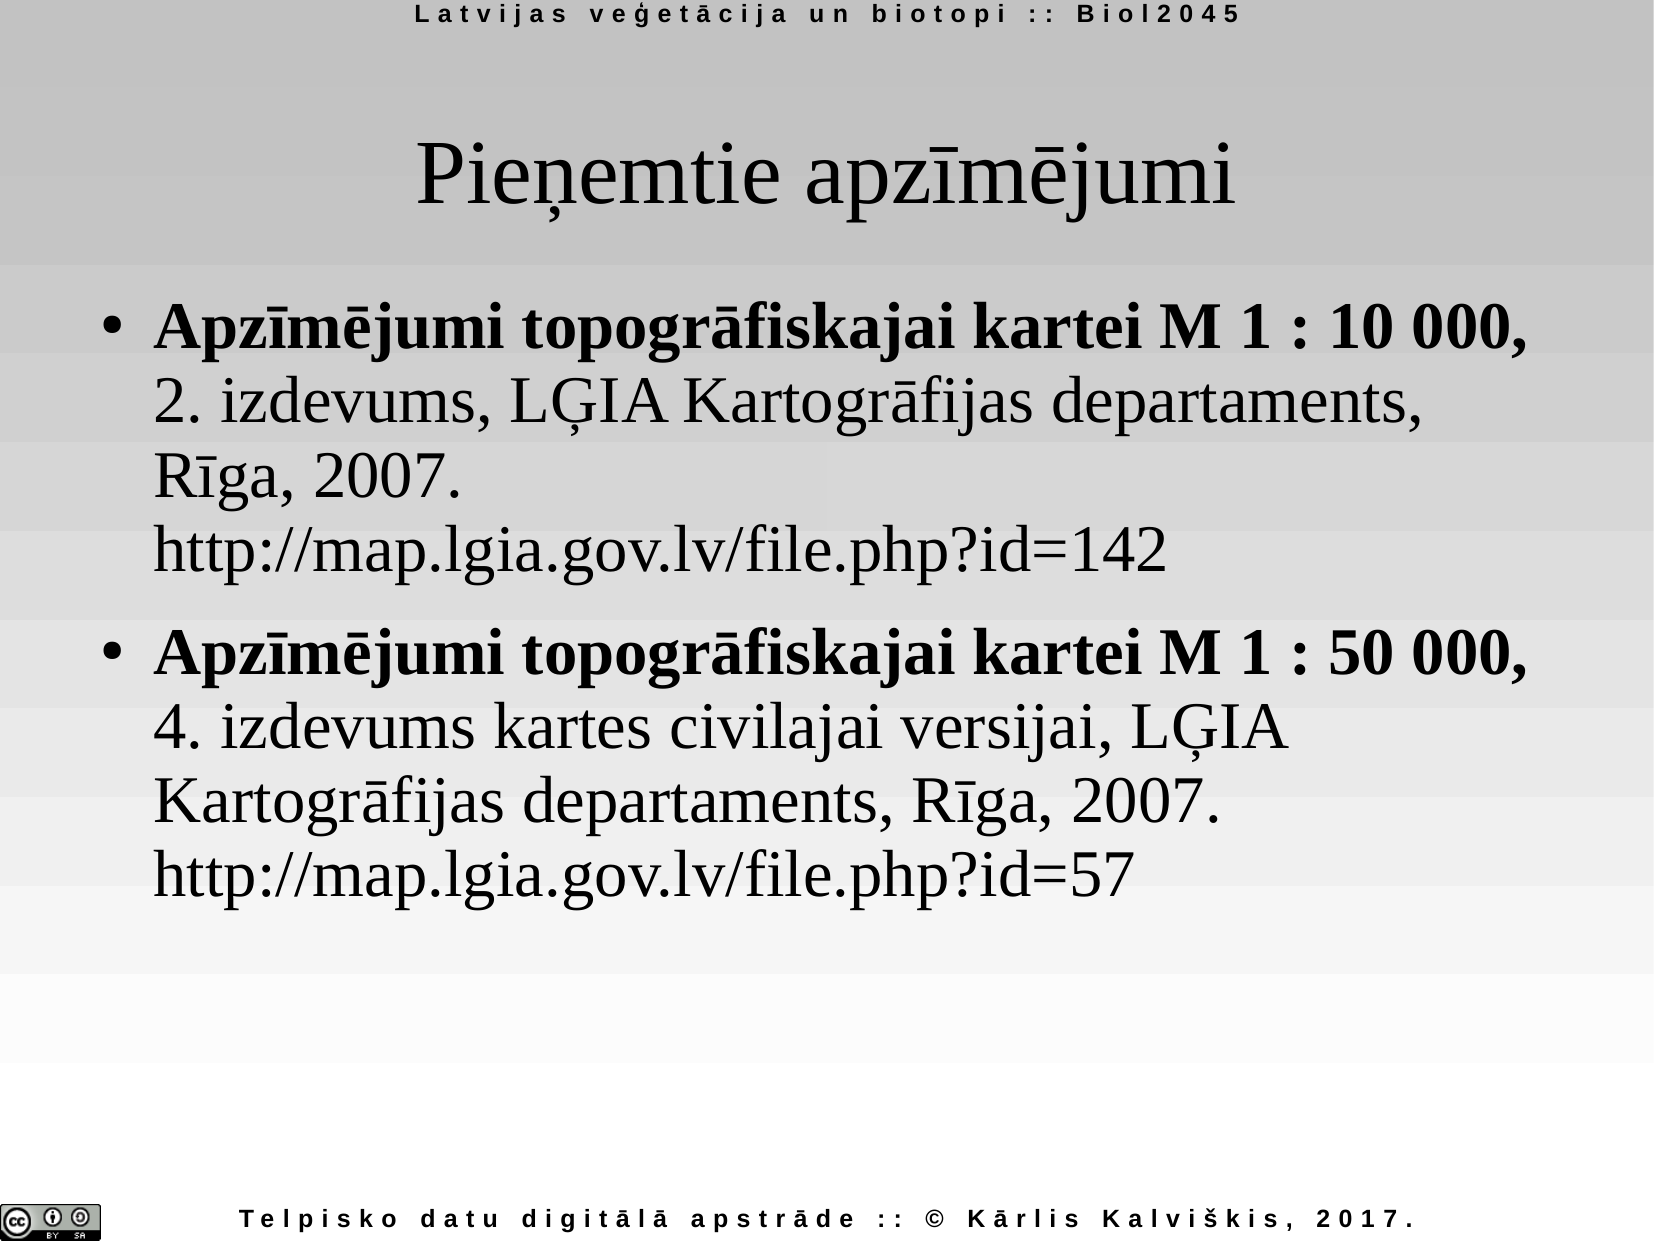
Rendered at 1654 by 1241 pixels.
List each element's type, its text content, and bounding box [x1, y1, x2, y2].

picture [0, 0, 1654, 1241]
title Pieņemtie apzīmējumi [29, 49, 1625, 296]
list Apzīmējumi topogrāfiskajai kartei M 1 : 10 000, 2. izdevums, LĢIA Kartogrāfijas departaments, Rīga, 2007. http://map.lgia.gov.lv/file.php?id=142 Apzīmējumi topogrāfiskajai kartei M 1 : 50 000, 4. izdevums kartes civilajai versijai, LĢIA Kartogrāfijas departaments, Rīga, 2007. http://map.lgia.gov.lv/file.php?id=57 [82, 289, 1571, 1113]
